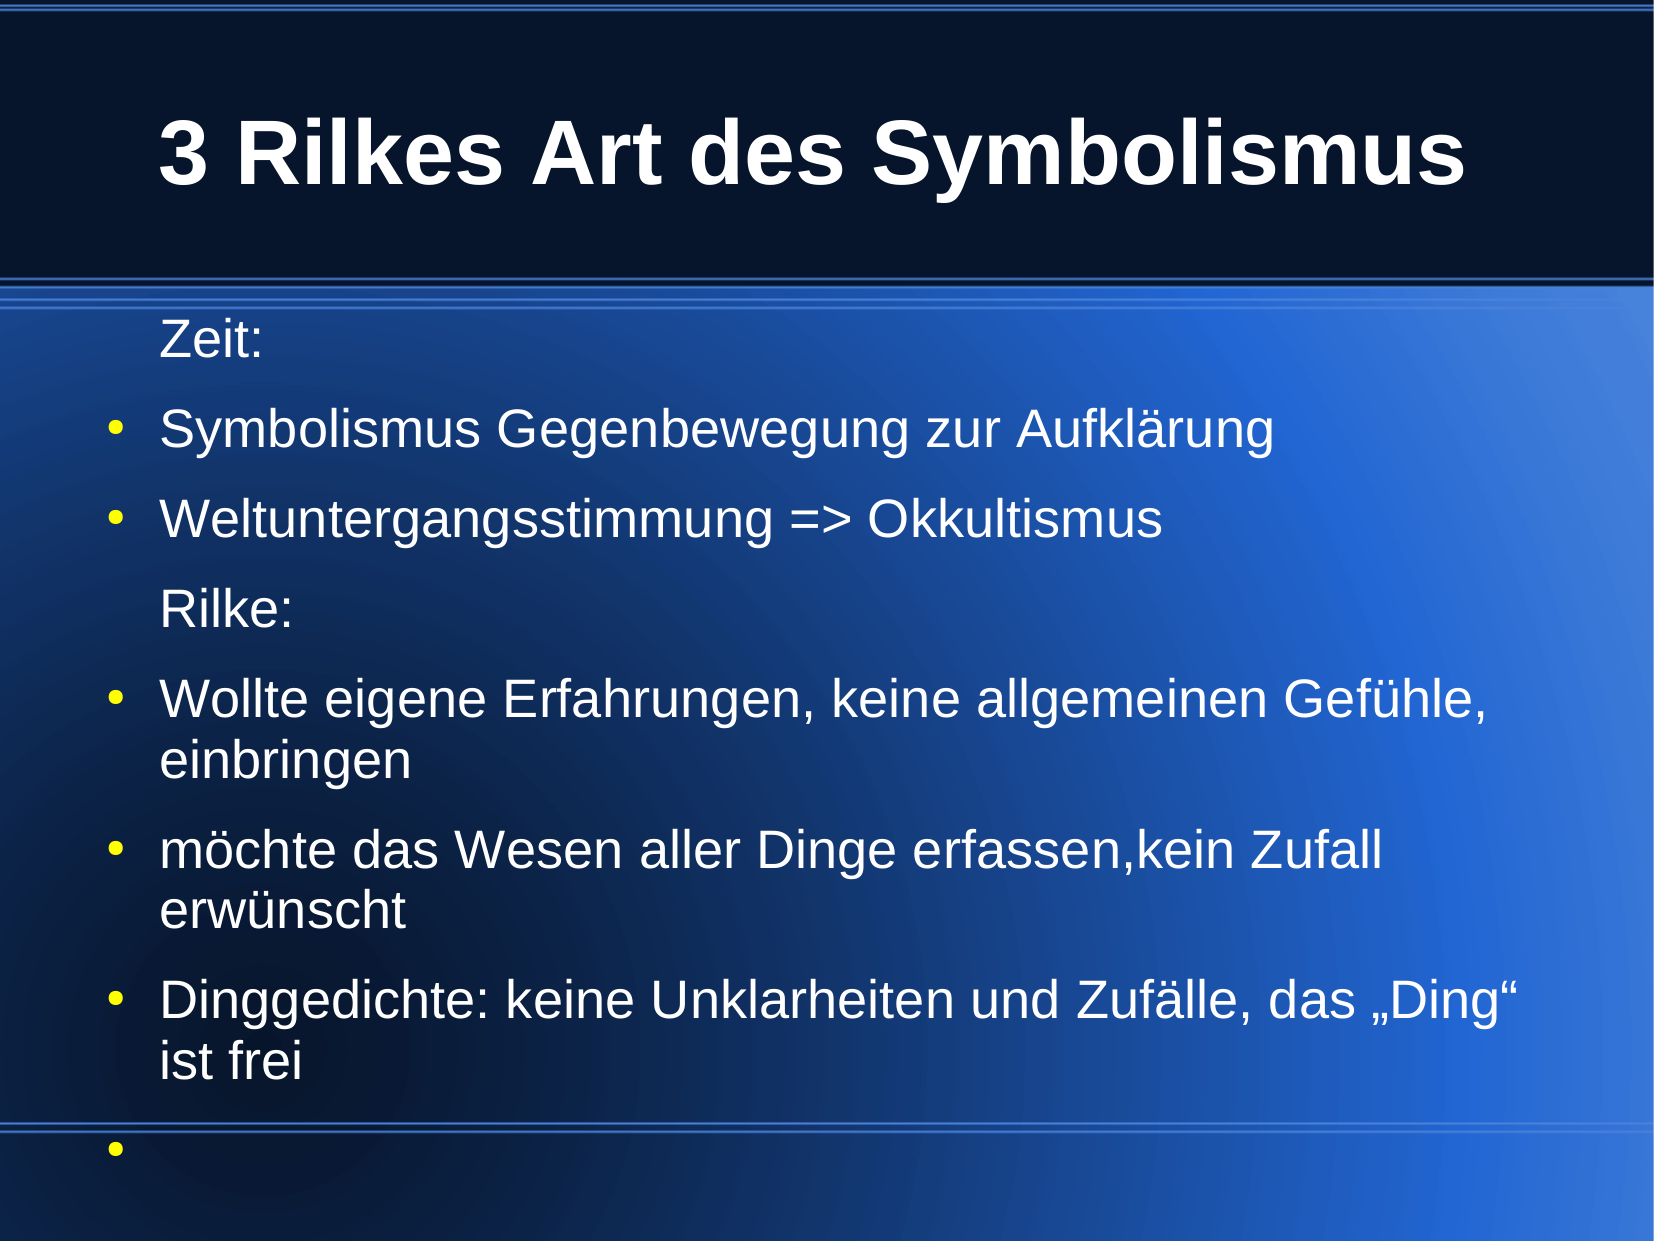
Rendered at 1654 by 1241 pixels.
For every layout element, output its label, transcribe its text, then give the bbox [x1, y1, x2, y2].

picture [0, 0, 1654, 1241]
title 3 Rilkes Art des Symbolismus [82, 49, 1571, 257]
list Zeit: Symbolismus Gegenbewegung zur Aufklärung Weltuntergangsstimmung => Okkultismus Rilke: Wollte eigene Erfahrungen, keine allgemeinen Gefühle, einbringen möchte das Wesen aller Dinge erfassen,kein Zufall erwünscht Dinggedichte: keine Unklarheiten und Zufälle, das „Ding“ ist frei [88, 308, 1577, 1182]
